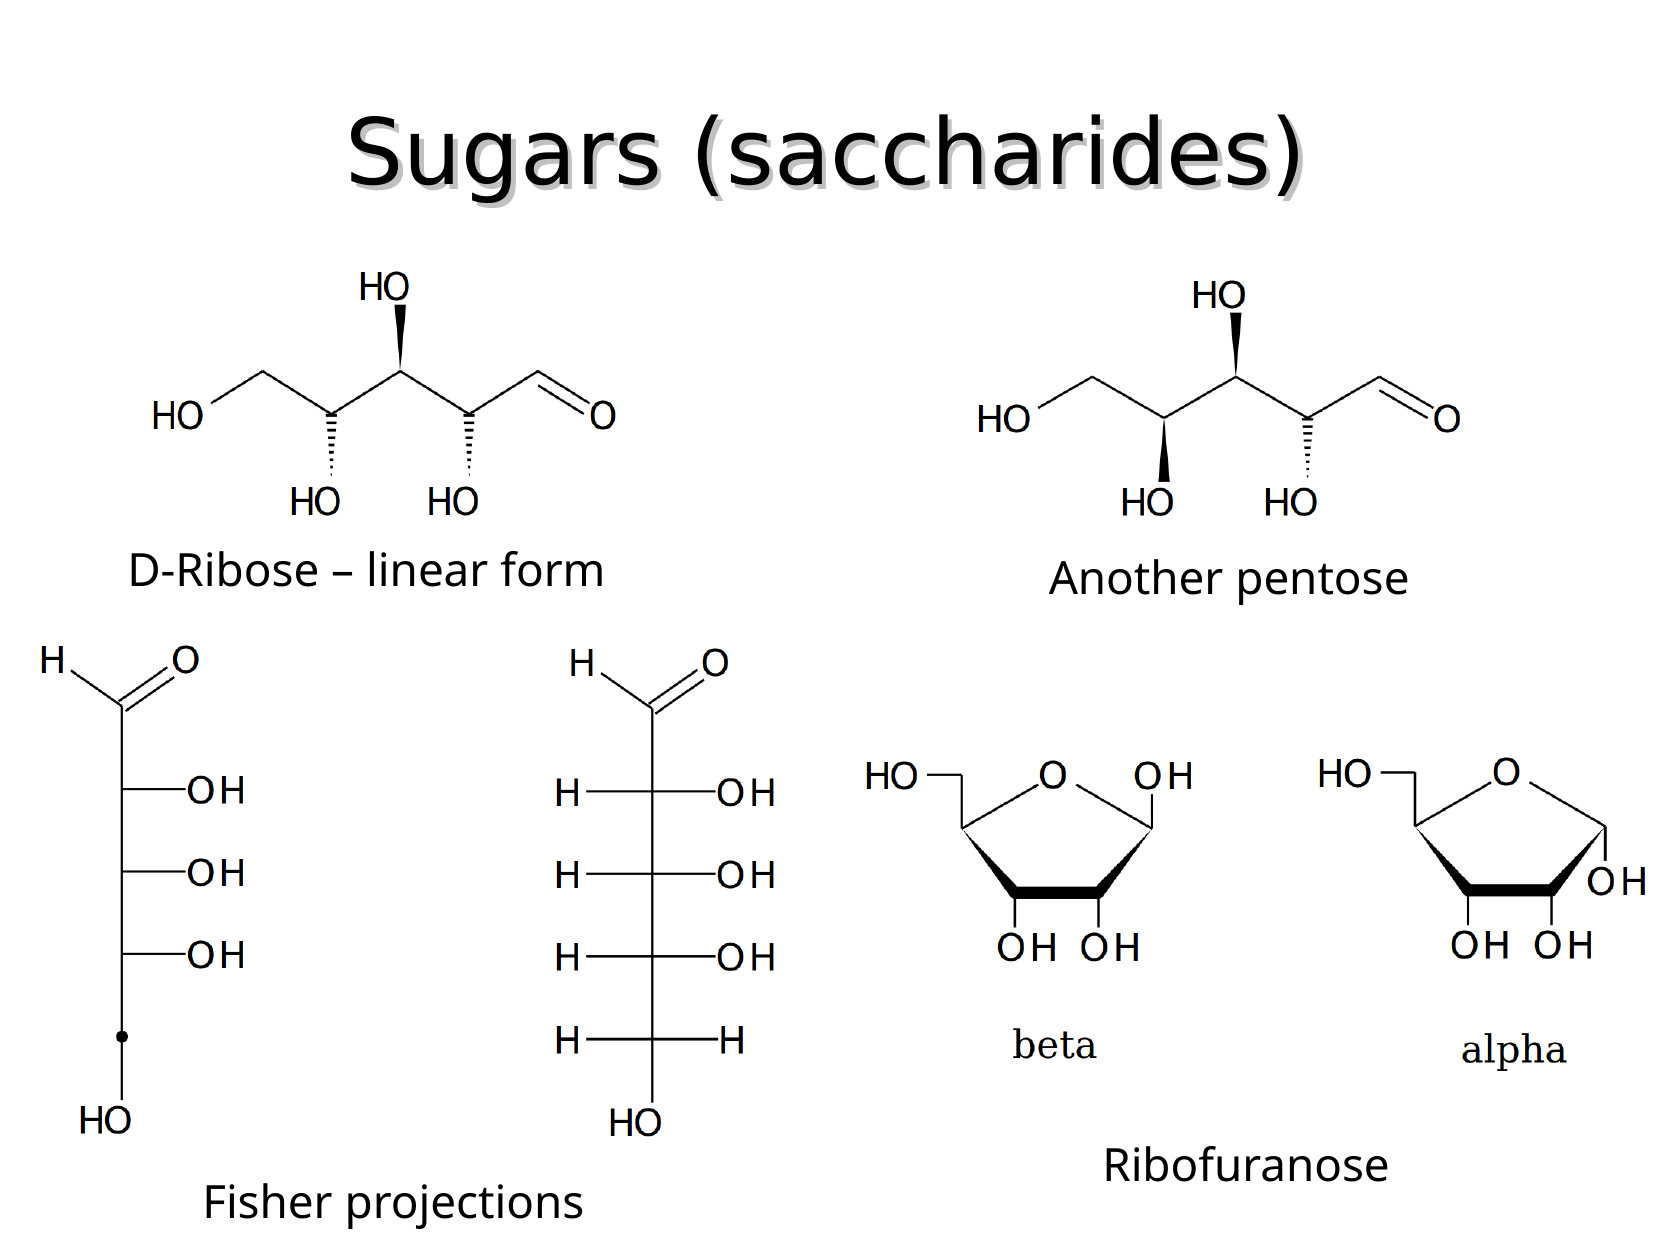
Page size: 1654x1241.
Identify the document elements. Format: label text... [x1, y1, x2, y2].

title Sugars (saccharides) [82, 56, 1571, 250]
picture [975, 272, 1463, 526]
picture [37, 637, 777, 1149]
text_box Fisher projections [187, 1162, 624, 1239]
text_box Ribofuranose [1087, 1125, 1414, 1202]
text_box D-Ribose – linear form [112, 529, 688, 606]
picture [862, 749, 1649, 1079]
text_box Another pentose [1033, 538, 1430, 615]
picture [150, 262, 618, 526]
